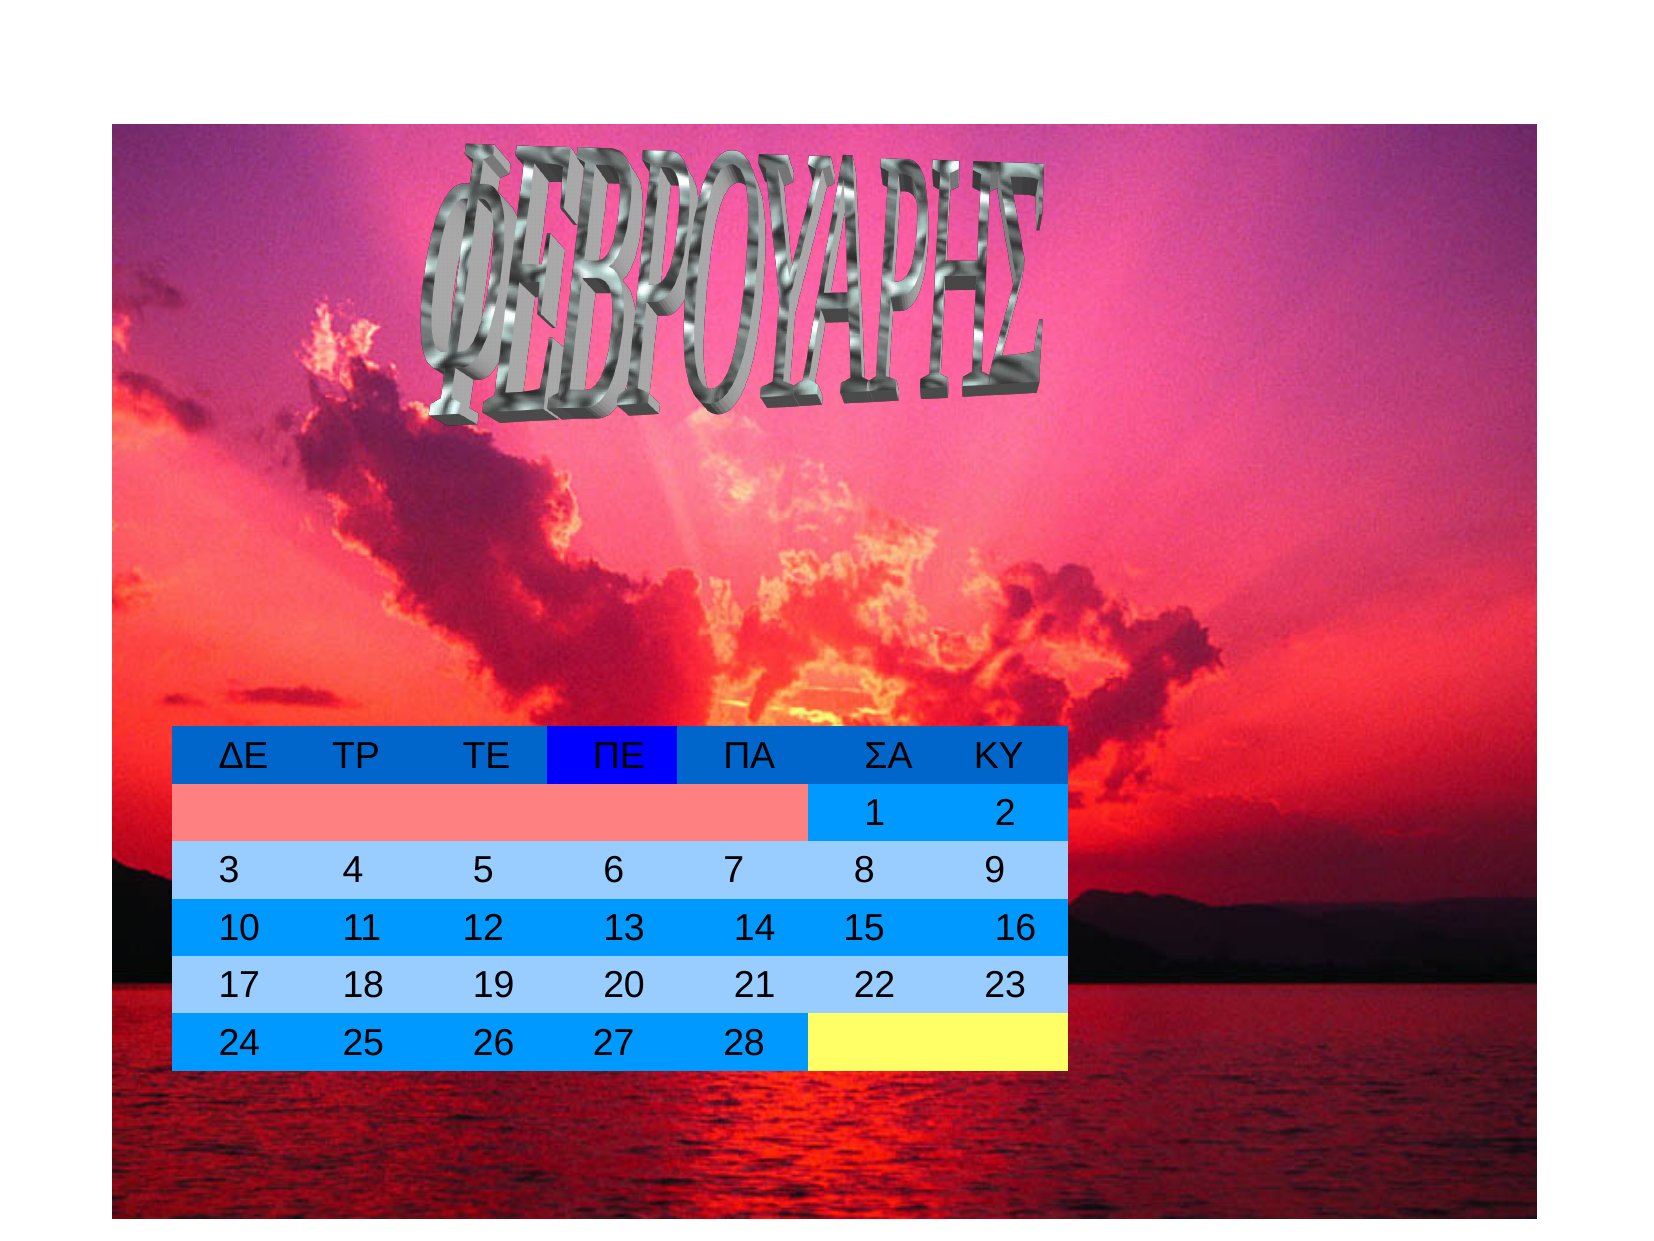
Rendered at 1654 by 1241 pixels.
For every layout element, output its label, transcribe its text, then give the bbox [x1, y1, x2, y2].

table_cell 27 [547, 1013, 677, 1071]
table_cell 16 [938, 899, 1068, 956]
table_cell [286, 784, 416, 841]
table_header ΠΑ [677, 726, 808, 784]
table_cell 4 [286, 841, 416, 899]
table_cell [547, 784, 677, 841]
table_cell 25 [286, 1013, 416, 1071]
table_cell [938, 1013, 1068, 1071]
table_cell 10 [172, 899, 286, 956]
table_cell [677, 784, 808, 841]
table_cell [172, 784, 286, 841]
table_cell 7 [677, 841, 808, 899]
table_cell [808, 1013, 938, 1071]
table_cell 18 [286, 956, 416, 1013]
table_cell [416, 784, 547, 841]
picture [112, 124, 1537, 1219]
table_cell 3 [172, 841, 286, 899]
table_cell 23 [938, 956, 1068, 1013]
table_cell 12 [416, 899, 547, 956]
table_cell 26 [416, 1013, 547, 1071]
table_cell 2 [938, 784, 1068, 841]
table_cell 13 [547, 899, 677, 956]
table_header ΣΑ [808, 726, 938, 784]
table_cell 19 [416, 956, 547, 1013]
table_cell 5 [416, 841, 547, 899]
table_cell 6 [547, 841, 677, 899]
table_cell 17 [172, 956, 286, 1013]
table_cell 21 [677, 956, 808, 1013]
table_cell 24 [172, 1013, 286, 1071]
table_header ΔΕ [172, 726, 286, 784]
table_header ΠΕ [547, 726, 677, 784]
table_cell 28 [677, 1013, 808, 1071]
table_cell 8 [808, 841, 938, 899]
table_header ΤΕ [416, 726, 547, 784]
table_header ΚΥ [938, 726, 1068, 784]
table_cell 15 [808, 899, 938, 956]
table_cell 1 [808, 784, 938, 841]
table_cell 22 [808, 956, 938, 1013]
table_cell 9 [938, 841, 1068, 899]
table_cell 14 [677, 899, 808, 956]
table_cell 20 [547, 956, 677, 1013]
table_header ΤΡ [286, 726, 416, 784]
table_cell 11 [286, 899, 416, 956]
